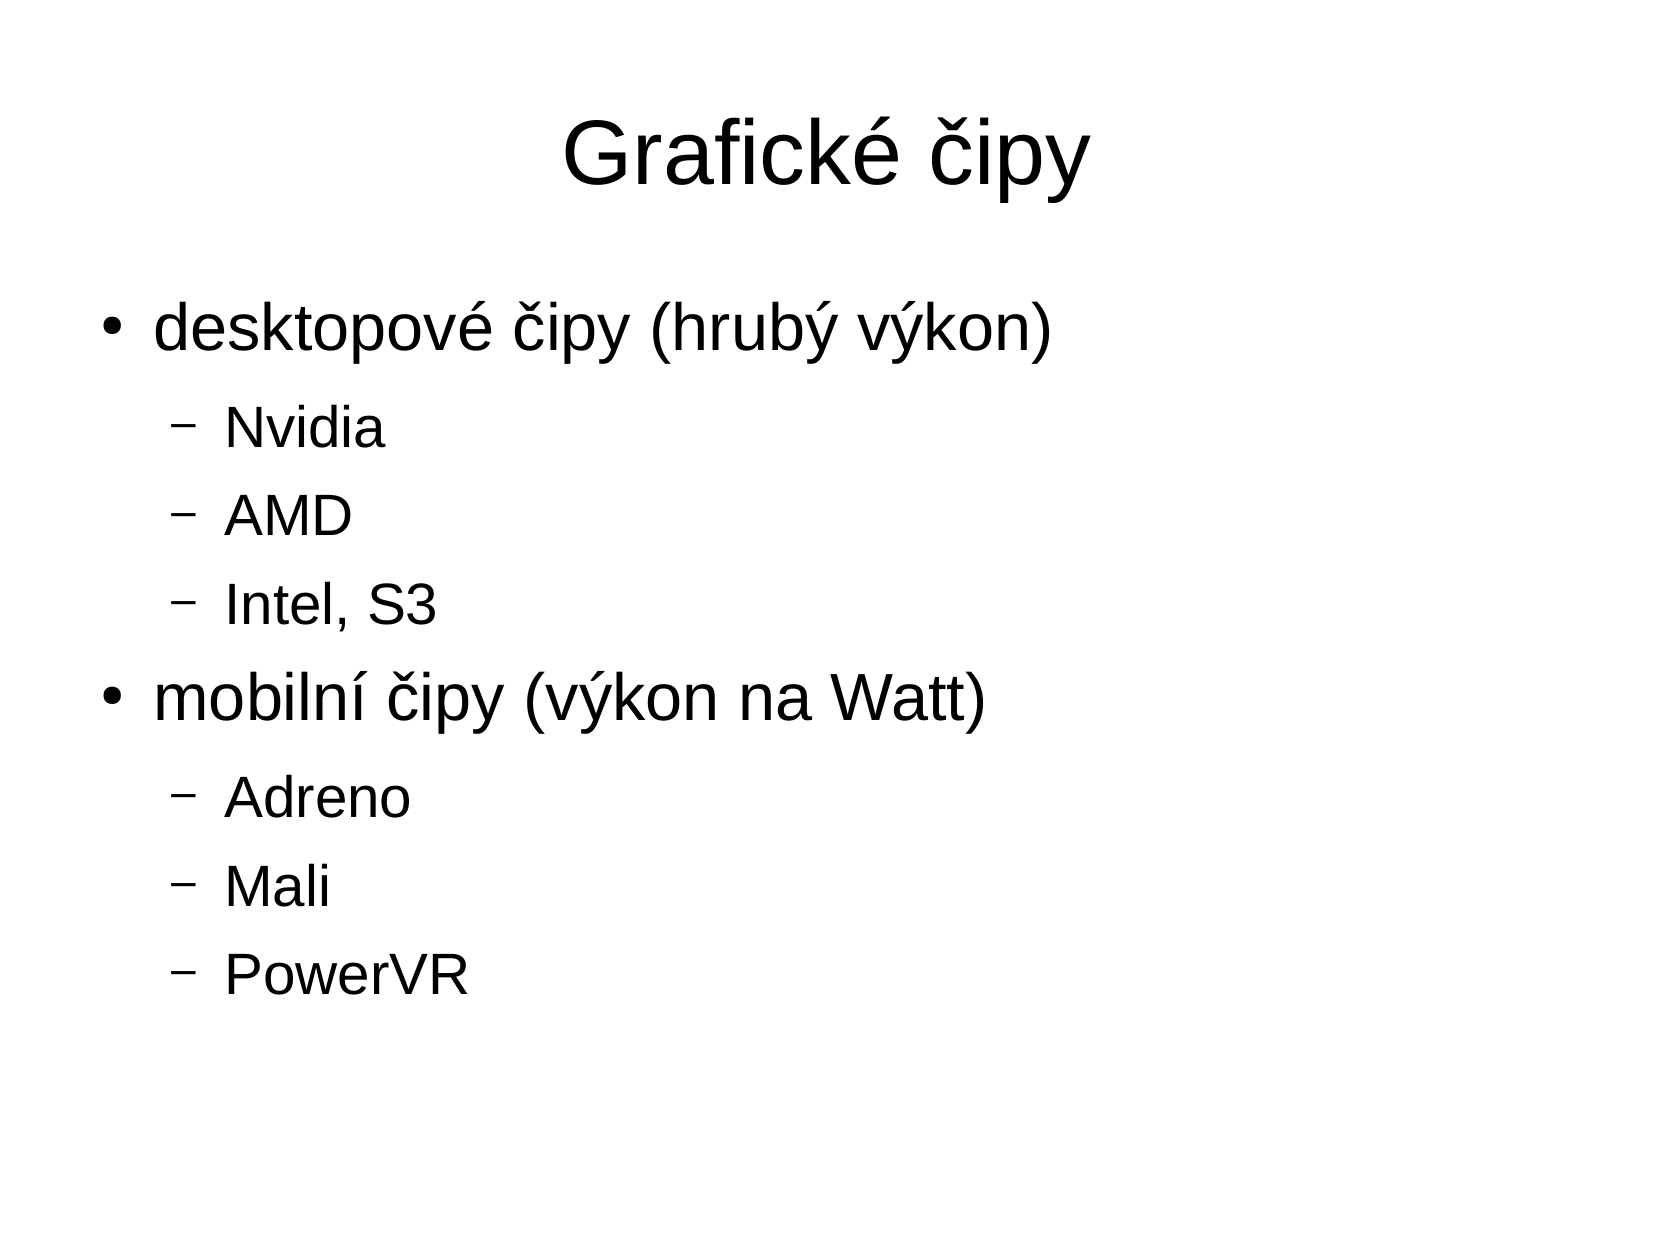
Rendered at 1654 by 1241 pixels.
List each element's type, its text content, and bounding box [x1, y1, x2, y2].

title Grafické čipy [82, 49, 1571, 257]
list desktopové čipy (hrubý výkon) Nvidia AMD Intel, S3 mobilní čipy (výkon na Watt) Adreno Mali PowerVR [82, 290, 1538, 1170]
